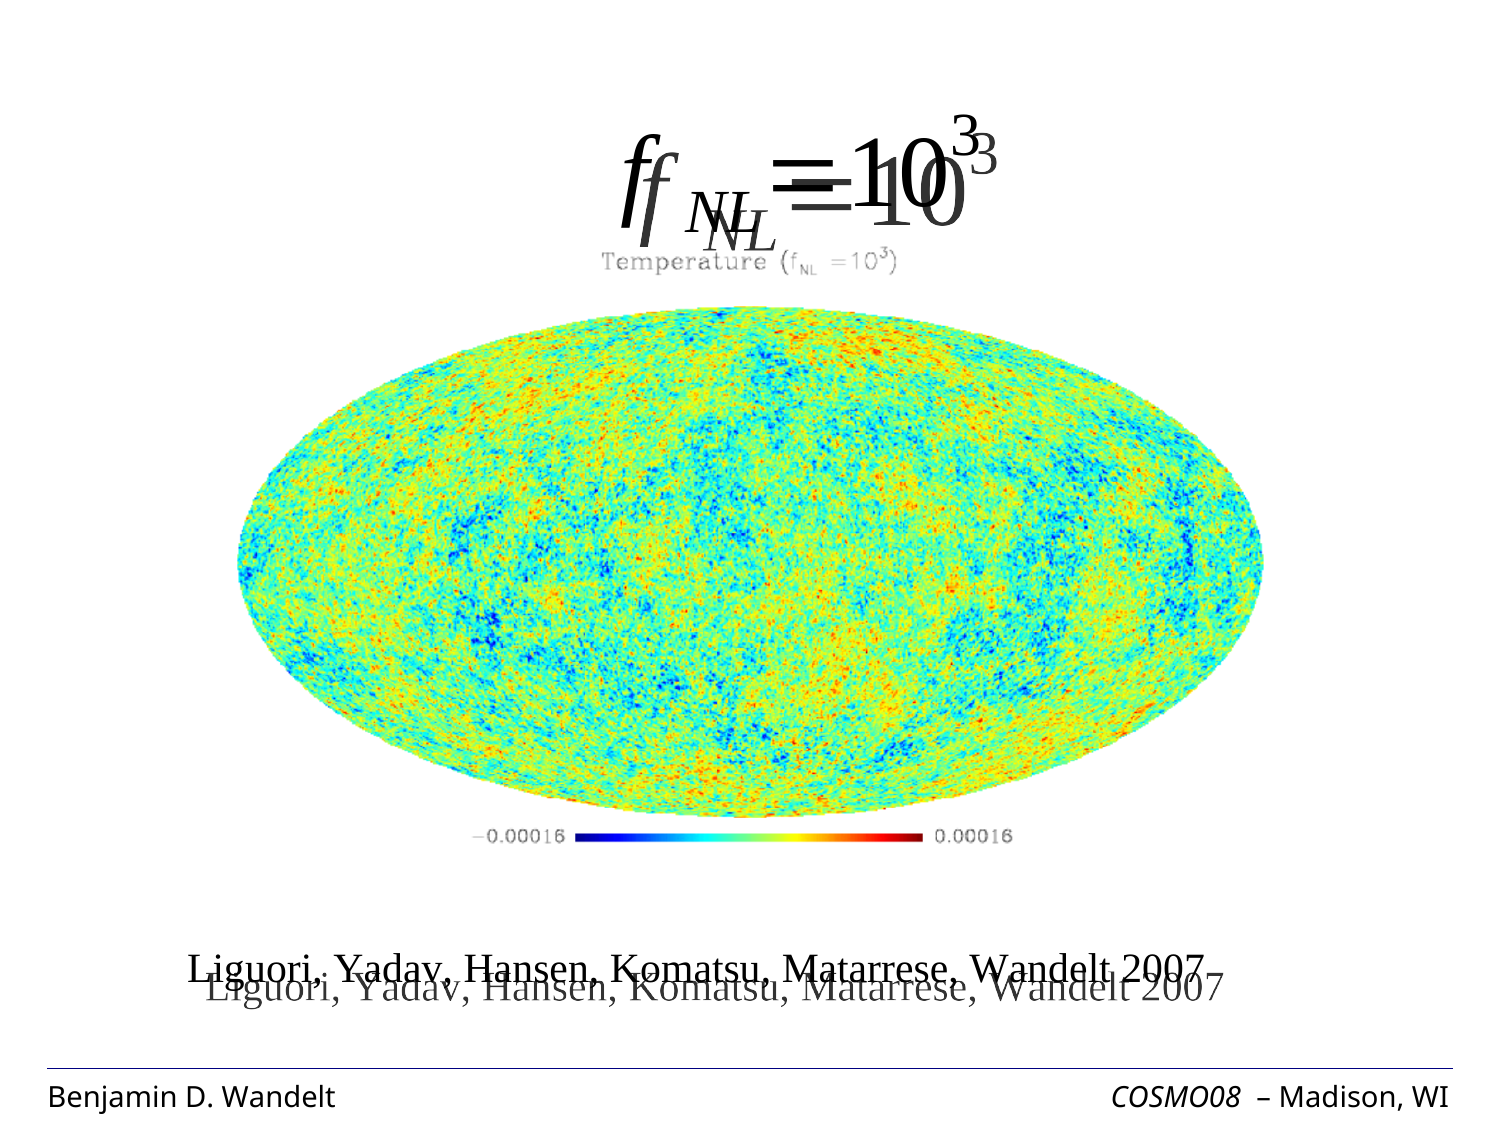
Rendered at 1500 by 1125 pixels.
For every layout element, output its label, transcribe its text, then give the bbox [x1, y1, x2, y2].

text_box Liguori, Yadav, Hansen, Komatsu, Matarrese, Wandelt 2007 [172, 937, 1370, 1000]
picture [228, 236, 1274, 889]
chart [575, 104, 1007, 247]
